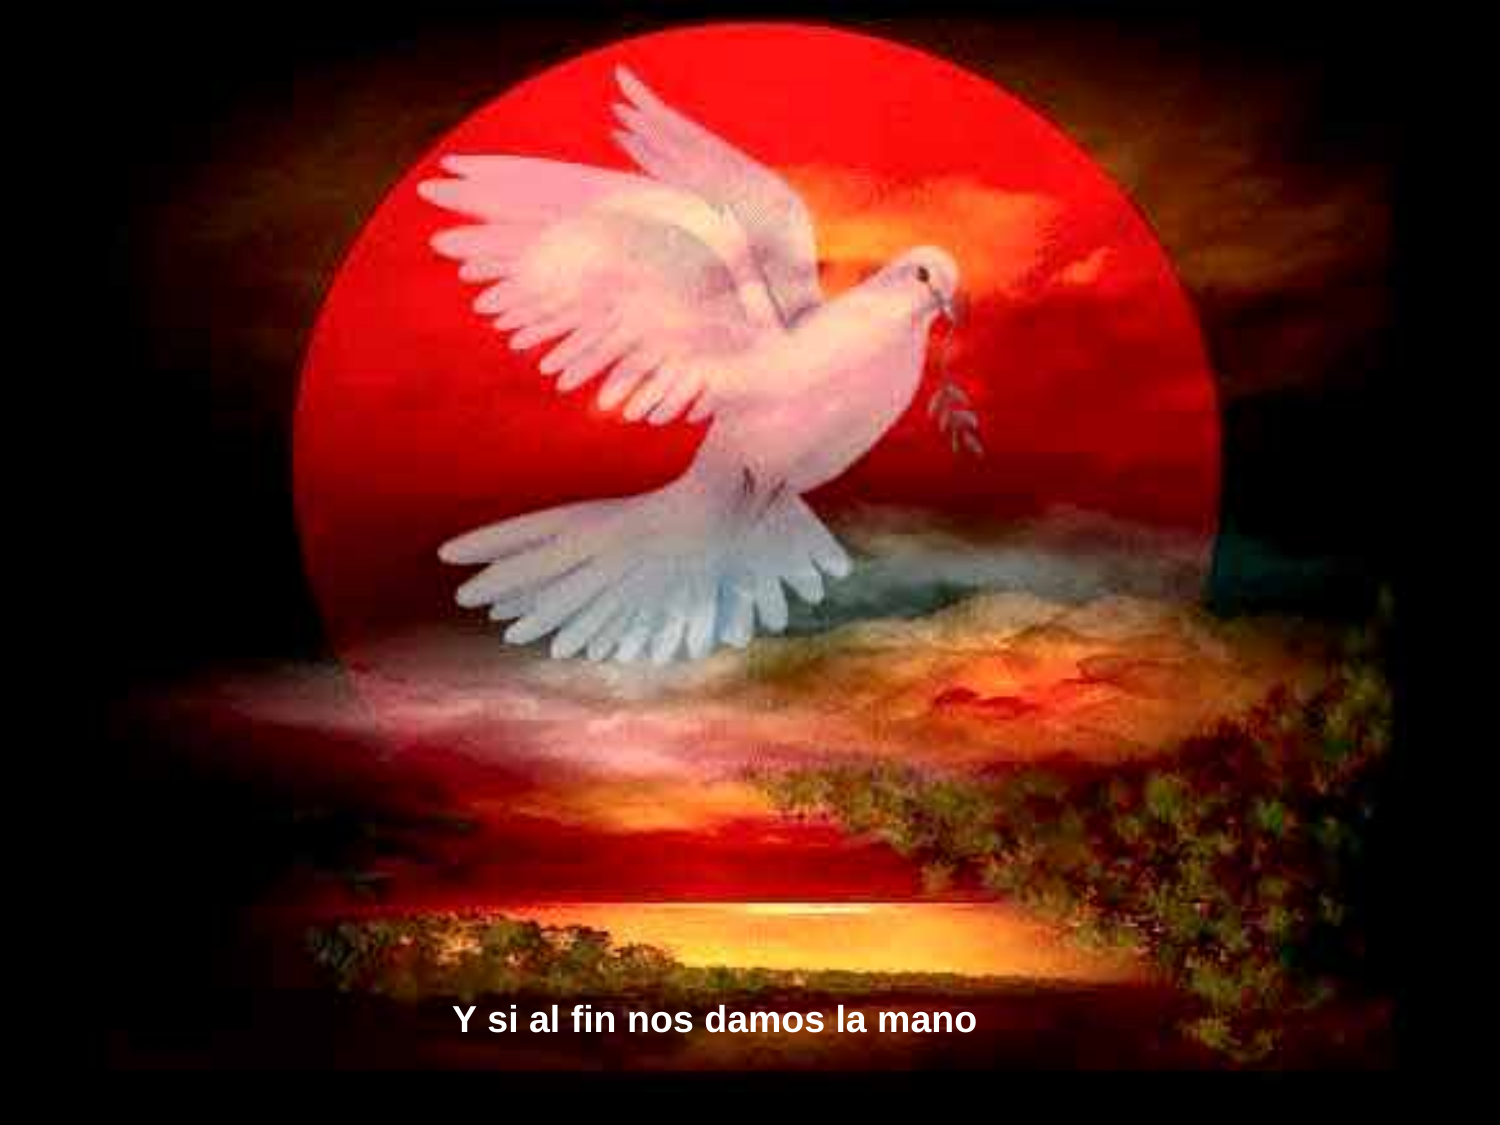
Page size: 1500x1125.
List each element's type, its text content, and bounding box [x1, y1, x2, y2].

text_box Y si al fin nos damos la mano [437, 987, 1000, 1048]
picture [88, 0, 1412, 1092]
